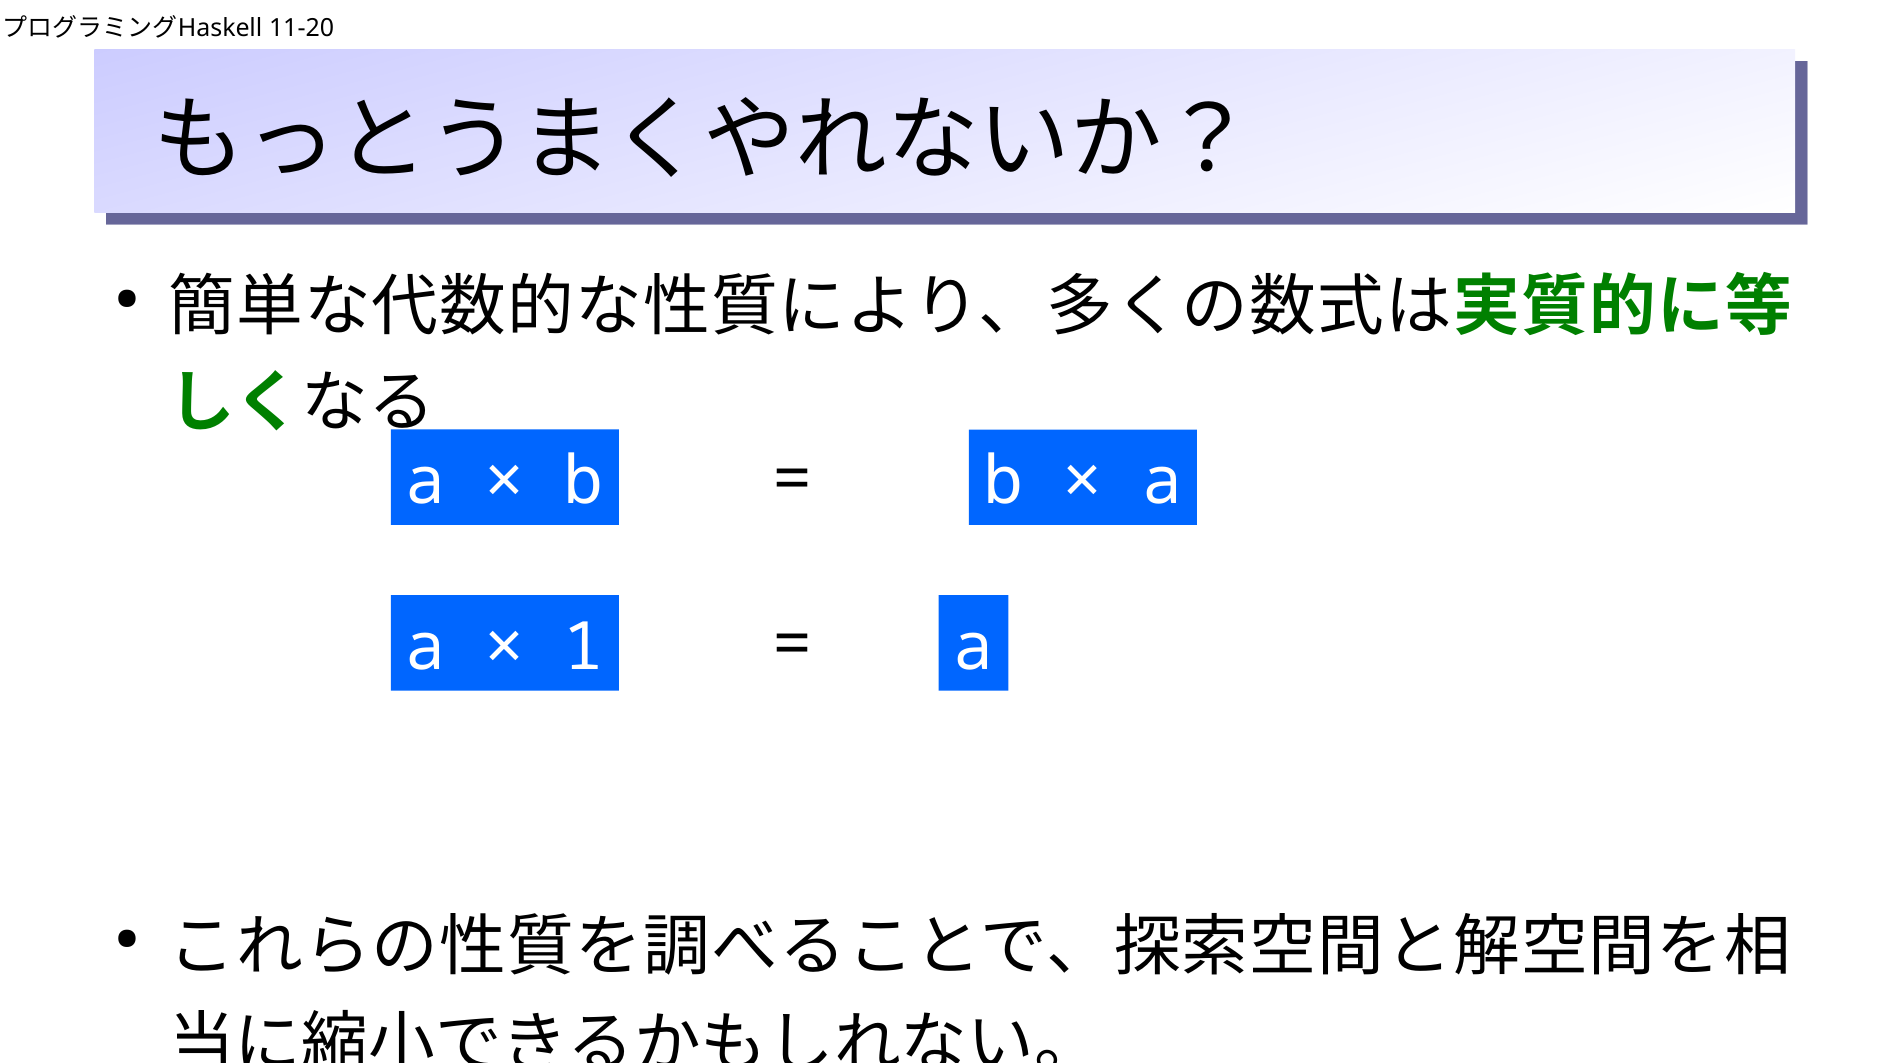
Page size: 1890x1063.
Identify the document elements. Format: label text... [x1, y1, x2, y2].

text_box = [770, 592, 855, 699]
title もっとうまくやれないか？ [94, 49, 1796, 213]
text_box a × 1 [390, 595, 619, 691]
text_box a [938, 595, 1009, 691]
text_box = [770, 427, 855, 534]
text_box b × a [968, 429, 1197, 525]
text_box a × b [390, 429, 619, 525]
list 簡単な代数的な性質により、多くの数式は実質的に等しくなる これらの性質を調べることで、探索空間と解空間を相当に縮小できるかもしれない。 [94, 248, 1796, 937]
